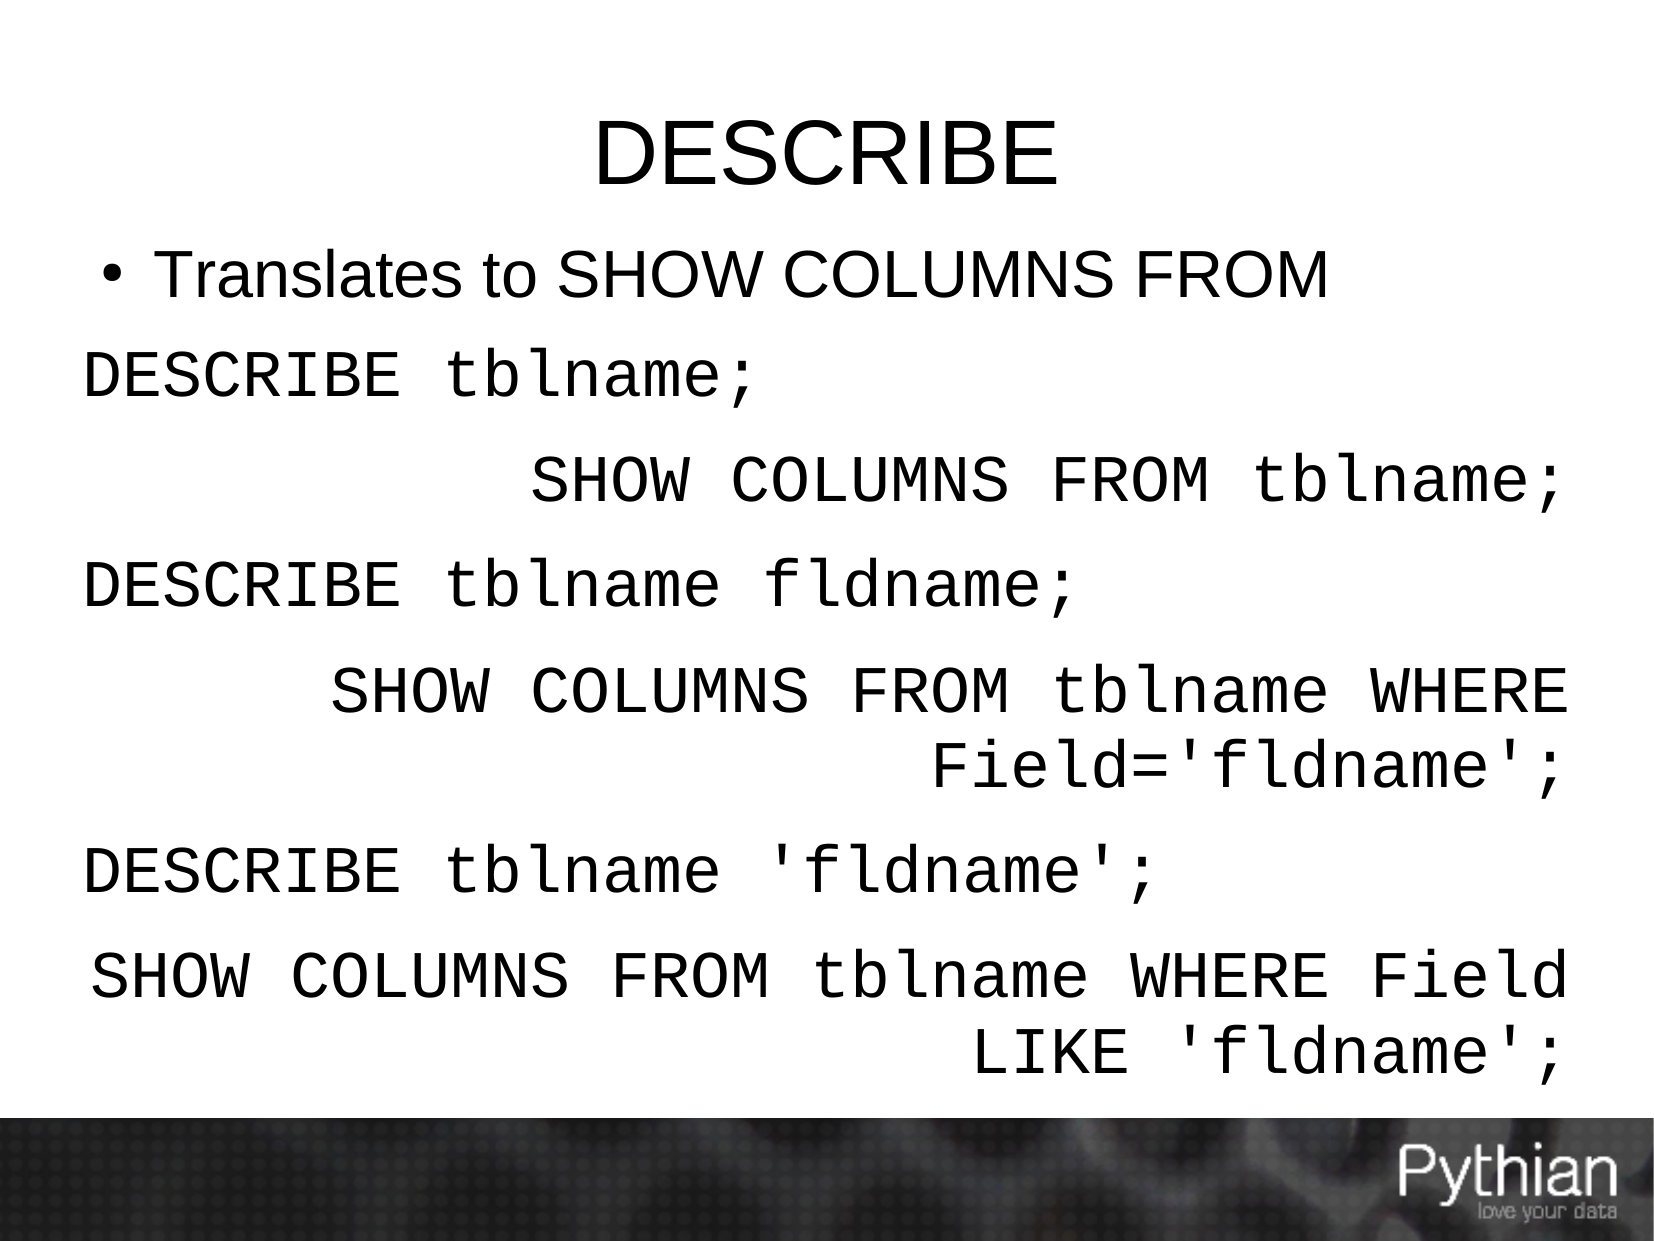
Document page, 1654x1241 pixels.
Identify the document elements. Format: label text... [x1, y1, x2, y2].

list Translates to SHOW COLUMNS FROM DESCRIBE tblname; SHOW COLUMNS FROM tblname; DESCRIBE tblname fldname; SHOW COLUMNS FROM tblname WHERE Field='fldname'; DESCRIBE tblname 'fldname'; SHOW COLUMNS FROM tblname WHERE Field LIKE 'fldname'; [82, 237, 1571, 1094]
title DESCRIBE [82, 49, 1571, 237]
picture [0, 1118, 1654, 1241]
